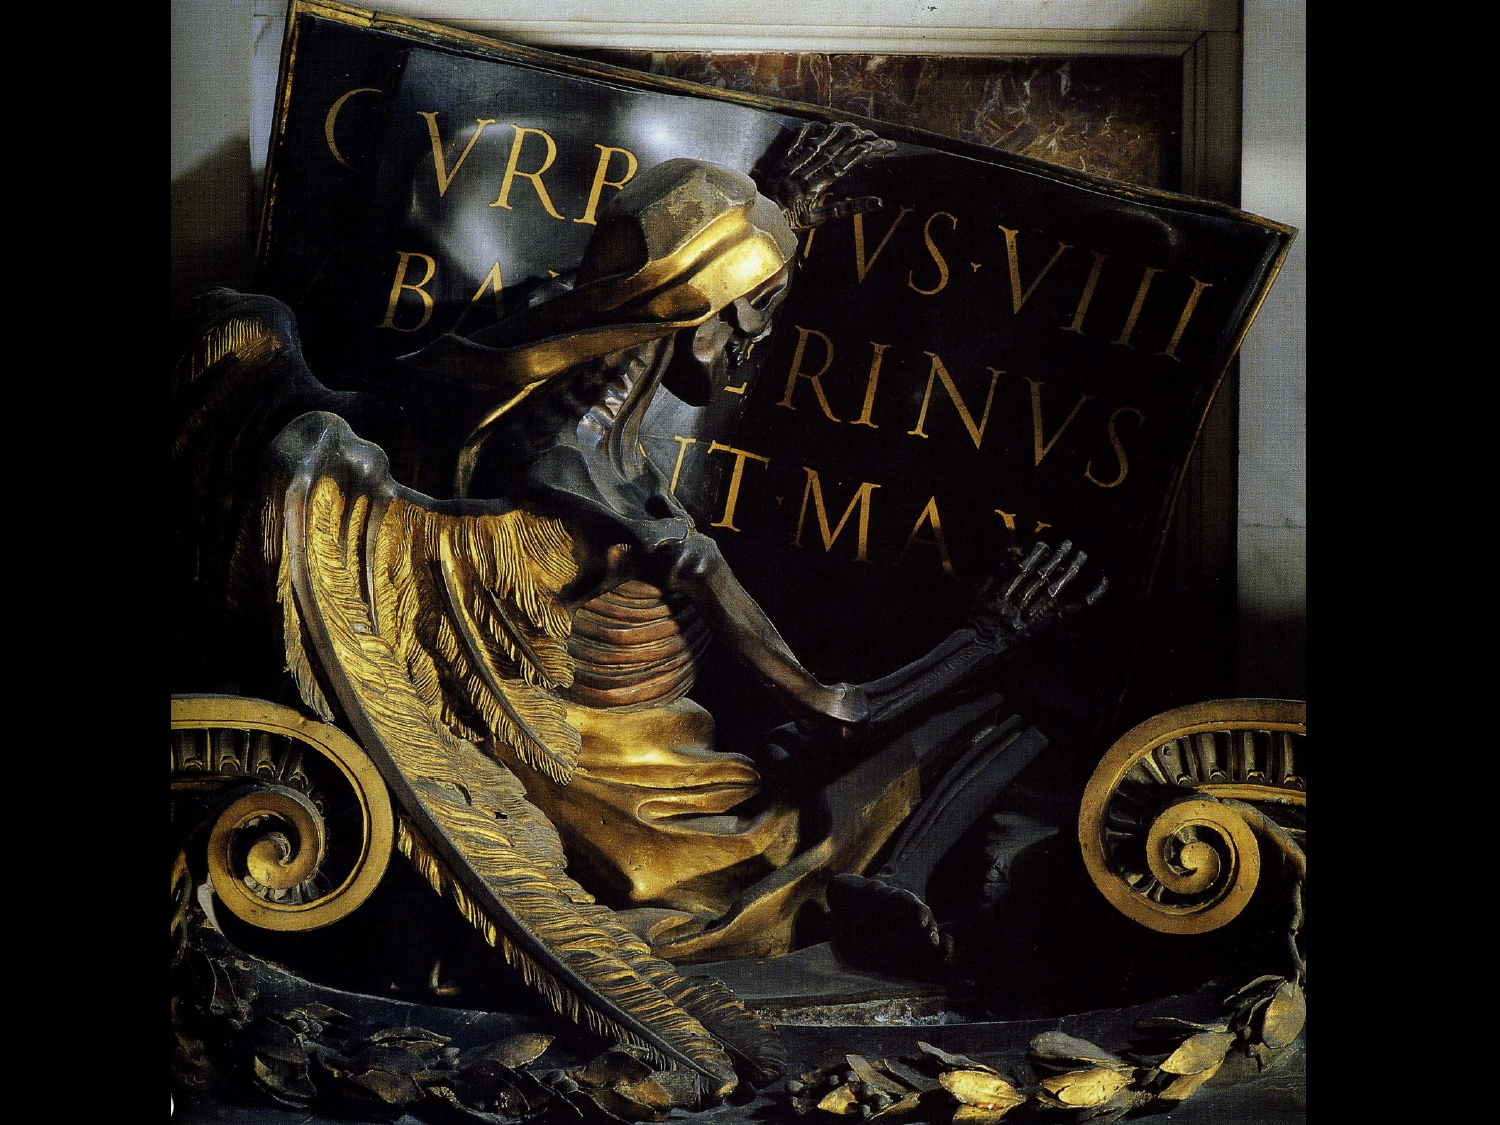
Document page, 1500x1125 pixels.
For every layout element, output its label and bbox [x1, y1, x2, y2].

picture [171, 0, 1306, 1125]
